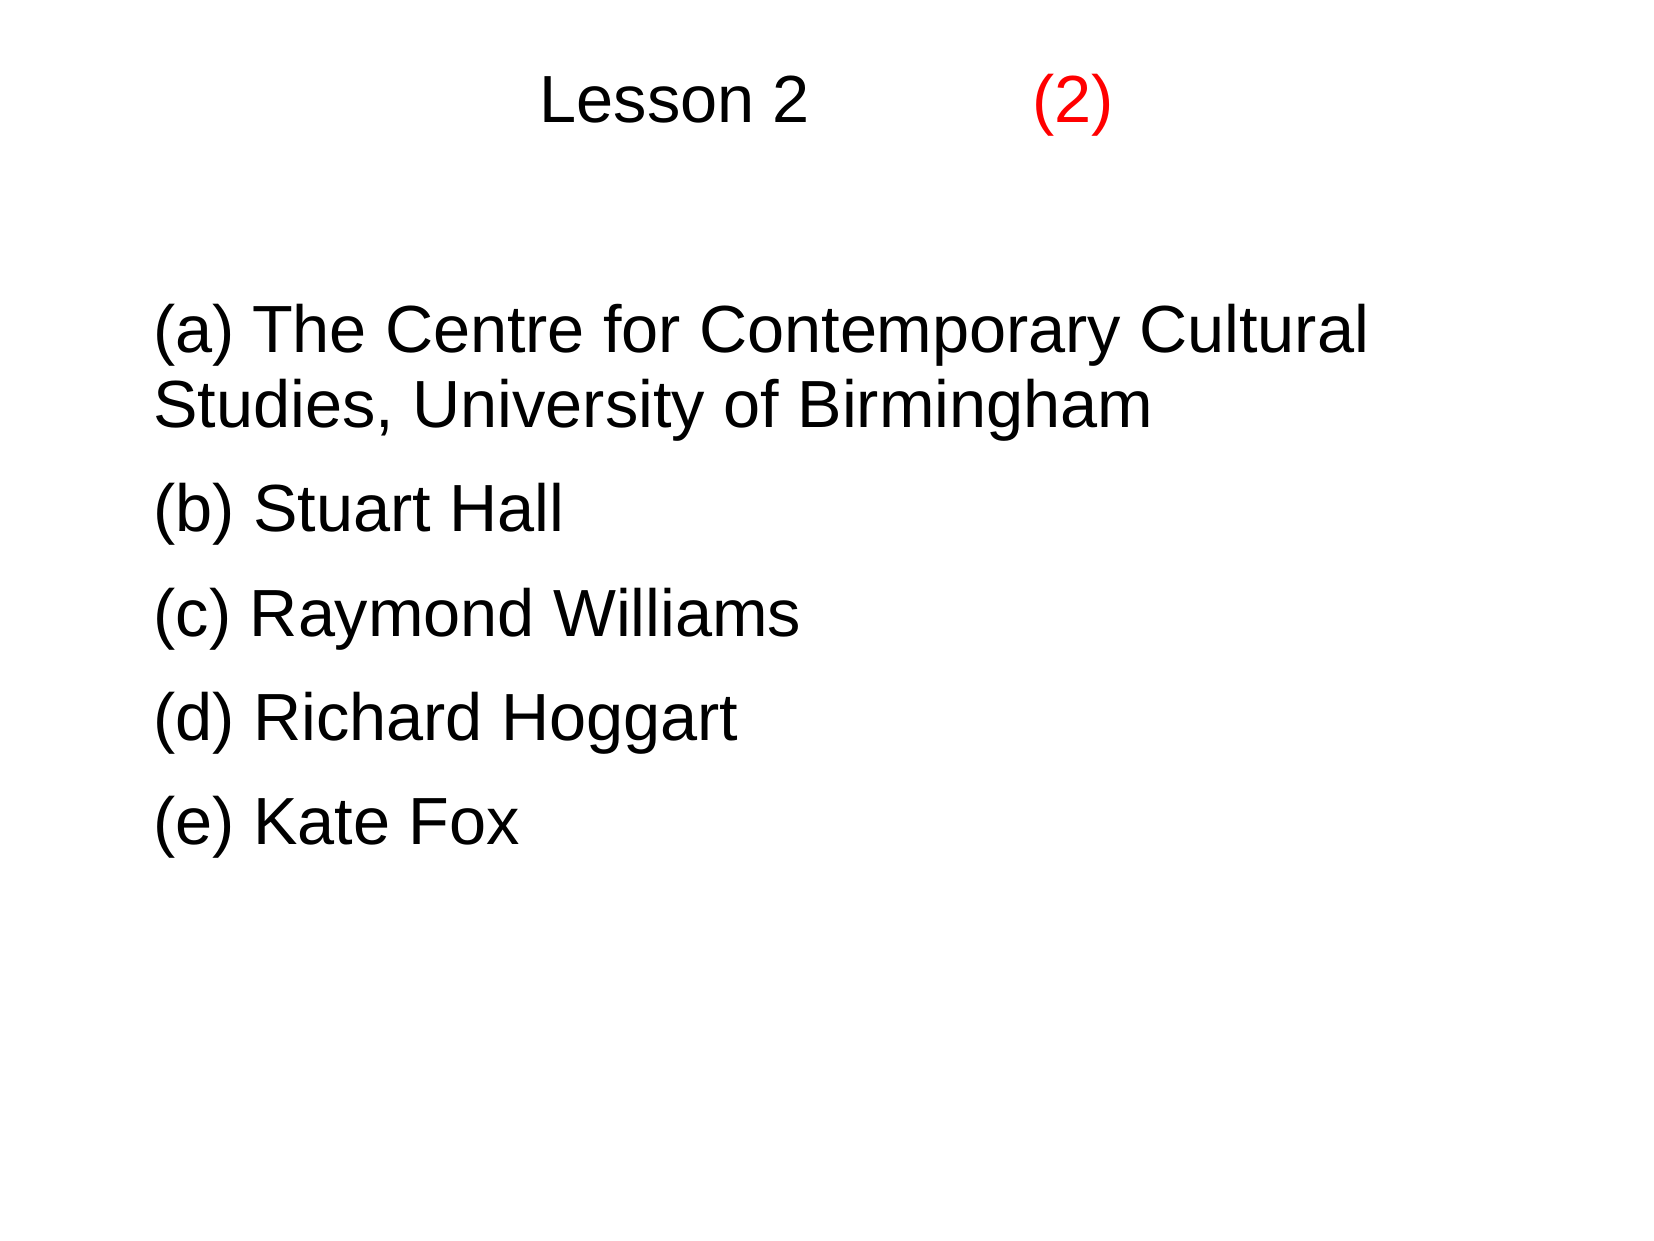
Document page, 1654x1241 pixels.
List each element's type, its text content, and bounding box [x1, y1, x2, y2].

title Lesson 2 (2) [82, 49, 1571, 150]
list (a) The Centre for Contemporary Cultural Studies, University of Birmingham (b) Stuart Hall (c) Raymond Williams (d) Richard Hoggart (e) Kate Fox [82, 188, 1571, 1118]
